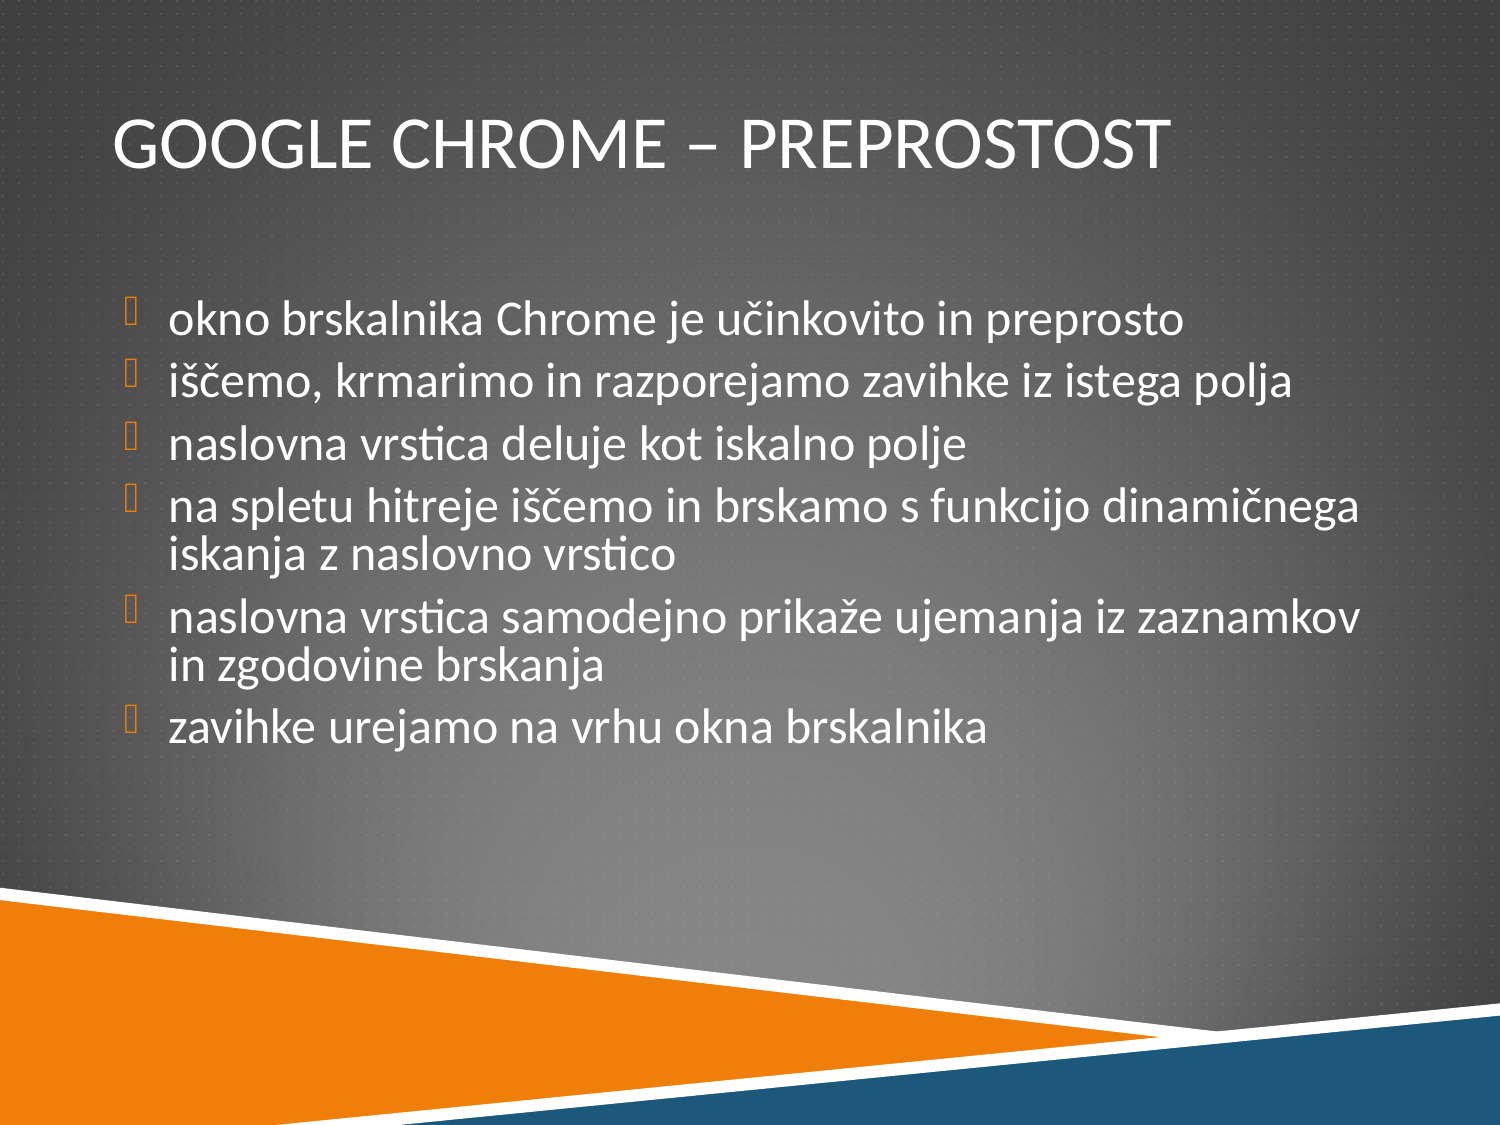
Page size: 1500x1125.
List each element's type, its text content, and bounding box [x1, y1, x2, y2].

title GOOGLE CHROME – PREPROSTOST [112, 41, 1388, 237]
list okno brskalnika Chrome je učinkovito in preprosto iščemo, krmarimo in razporejamo zavihke iz istega polja naslovna vrstica deluje kot iskalno polje na spletu hitreje iščemo in brskamo s funkcijo dinamičnega iskanja z naslovno vrstico naslovna vrstica samodejno prikaže ujemanja iz zaznamkov in zgodovine brskanja zavihke urejamo na vrhu okna brskalnika [112, 262, 1388, 876]
picture [0, 0, 1500, 1031]
